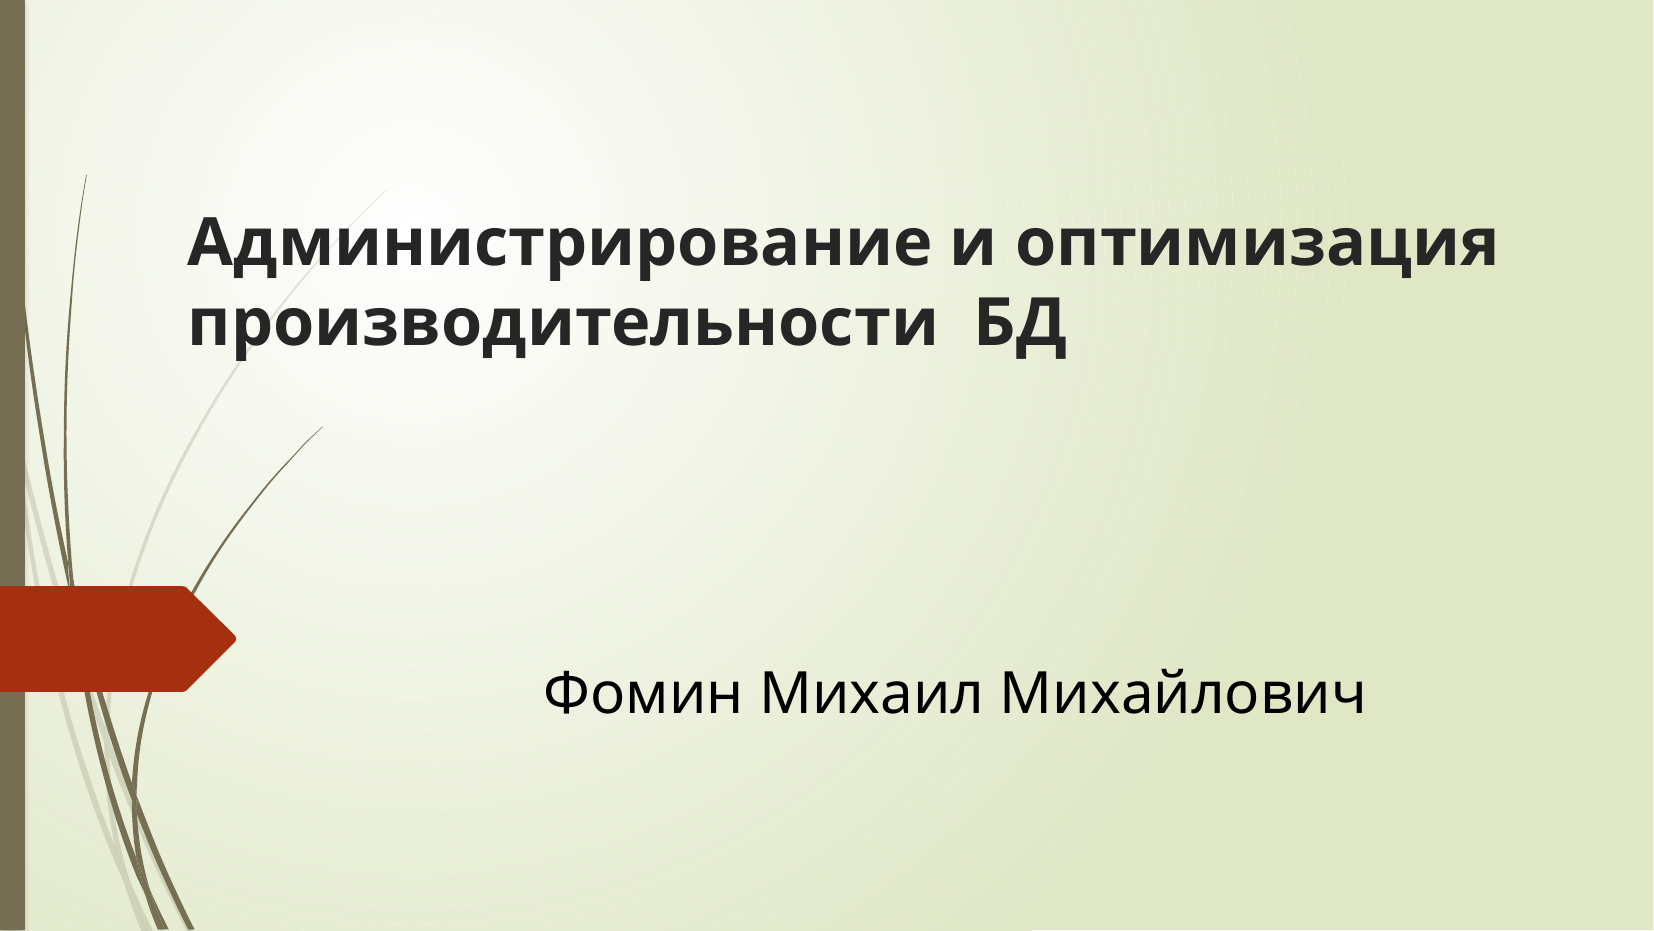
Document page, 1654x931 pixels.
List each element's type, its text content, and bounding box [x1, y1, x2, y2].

title Администрирование и оптимизация производительности БД [172, 177, 1640, 367]
subtitle Фомин Михаил Михайлович [350, 647, 1561, 801]
